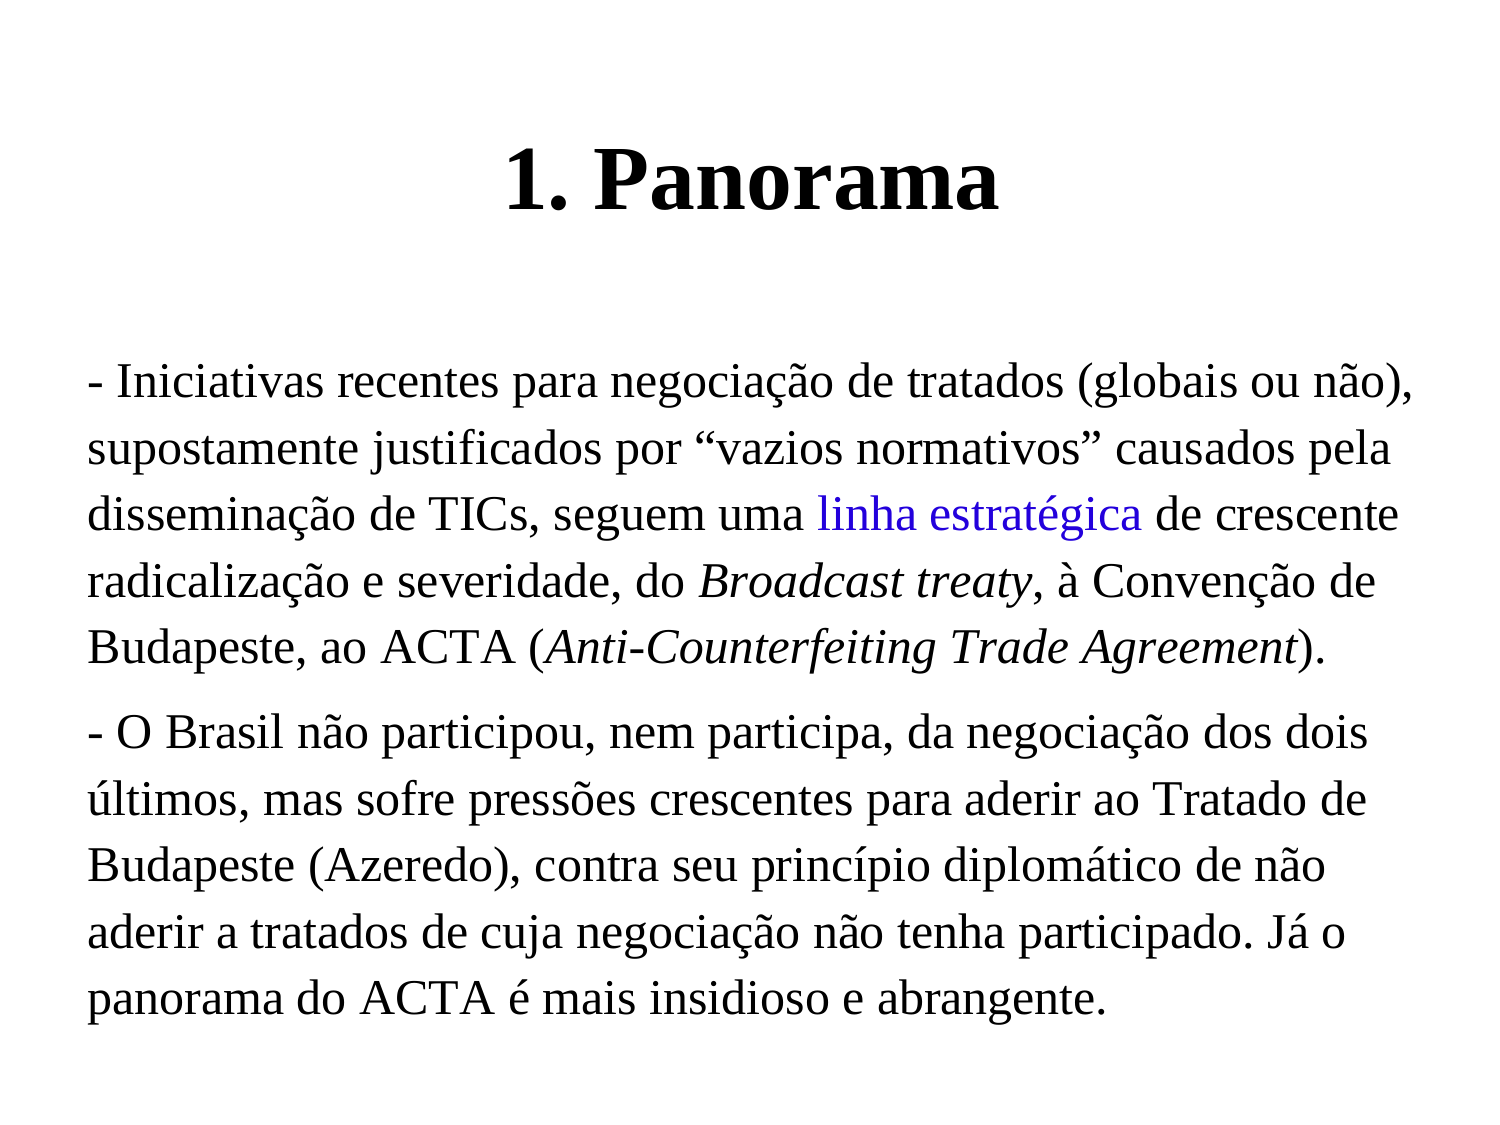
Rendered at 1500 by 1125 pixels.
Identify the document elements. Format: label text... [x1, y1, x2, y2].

title 1. Panorama [87, 52, 1416, 307]
text_box - Iniciativas recentes para negociação de tratados (globais ou não), supostamente justificados por “vazios normativos” causados pela disseminação de TICs, seguem uma linha estratégica de crescente radicalização e severidade, do Broadcast treaty, à Convenção de Budapeste, ao ACTA (Anti-Counterfeiting Trade Agreement). - O Brasil não participou, nem participa, da negociação dos dois últimos, mas sofre pressões crescentes para aderir ao Tratado de Budapeste (Azeredo), contra seu princípio diplomático de não aderir a tratados de cuja negociação não tenha participado. Já o panorama do ACTA é mais insidioso e abrangente. [72, 334, 1453, 1034]
